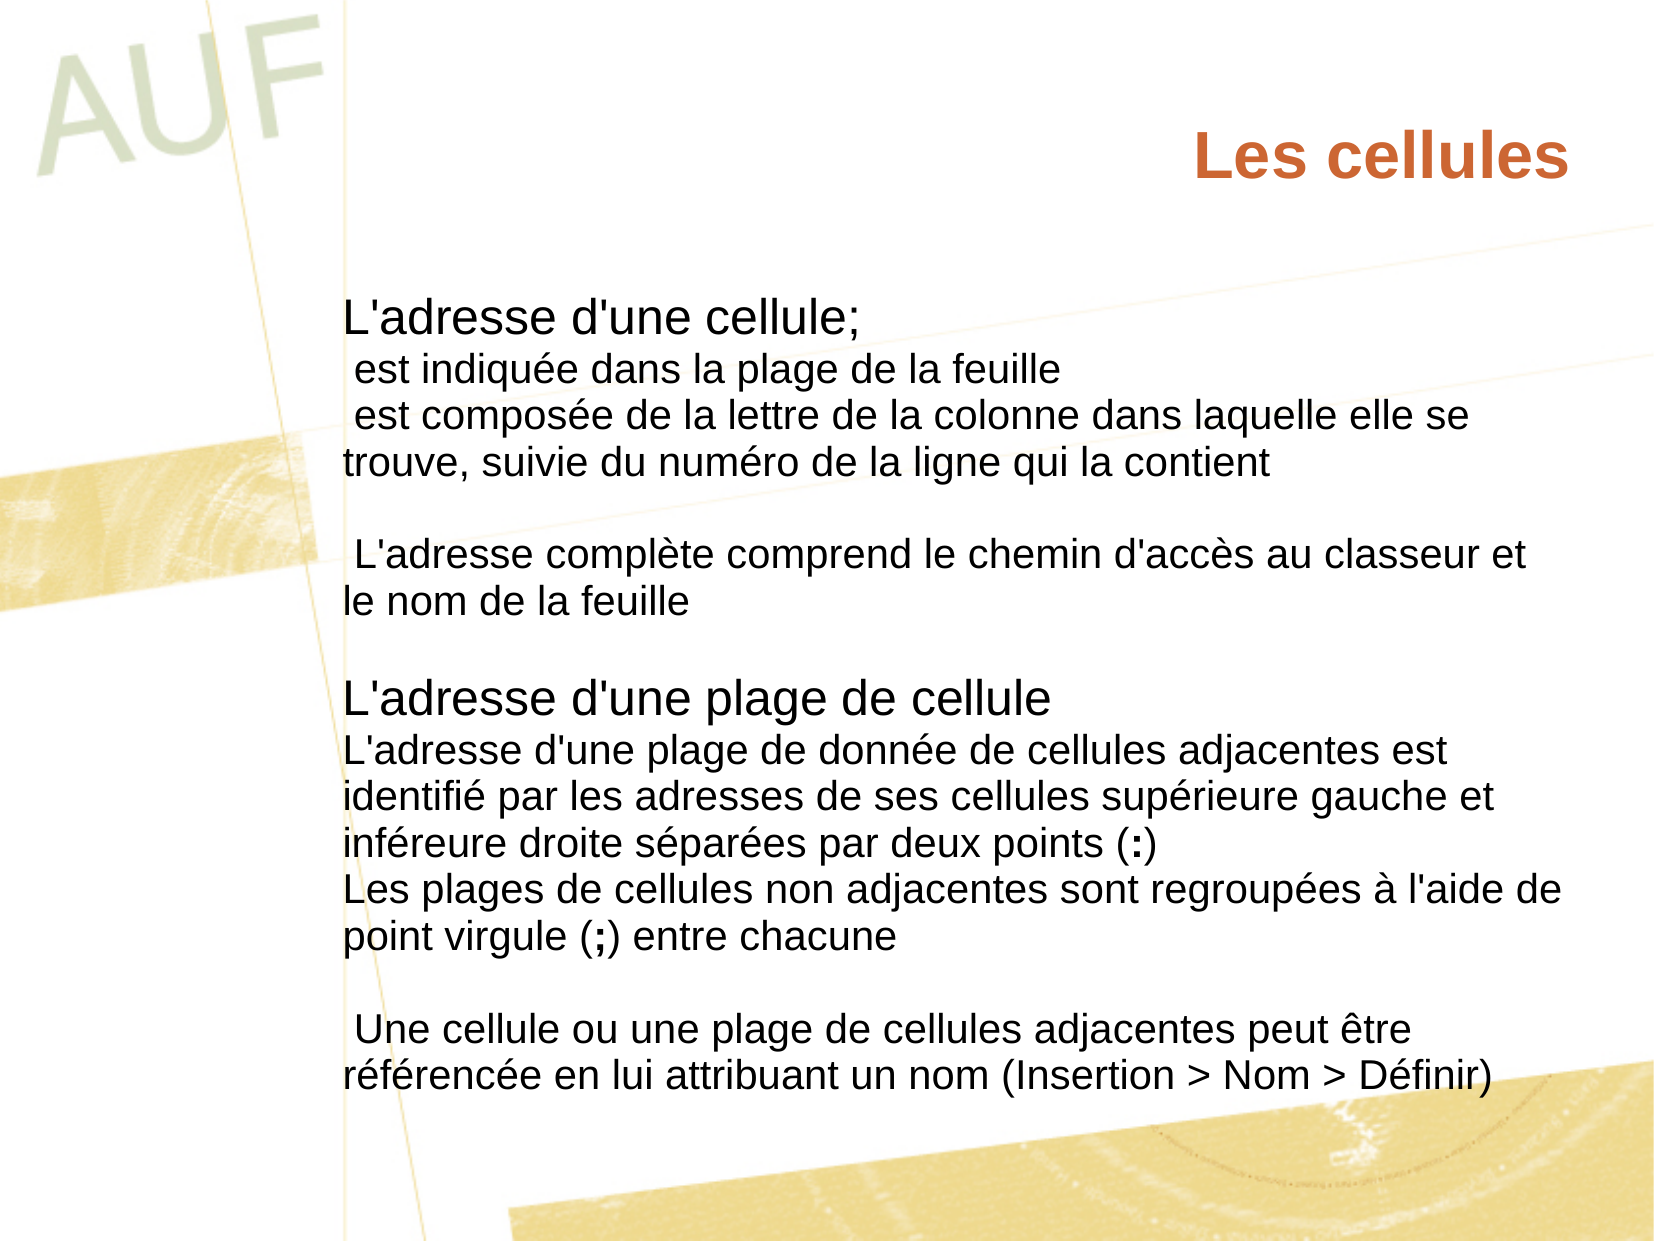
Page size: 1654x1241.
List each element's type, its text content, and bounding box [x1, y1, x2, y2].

subtitle L'adresse d'une cellule; est indiquée dans la plage de la feuille est composée de la lettre de la colonne dans laquelle elle se trouve, suivie du numéro de la ligne qui la contient L'adresse complète comprend le chemin d'accès au classeur et le nom de la feuille L'adresse d'une plage de cellule L'adresse d'une plage de donnée de cellules adjacentes est identifié par les adresses de ses cellules supérieure gauche et inféreure droite séparées par deux points (:) Les plages de cellules non adjacentes sont regroupées à l'aide de point virgule (;) entre chacune Une cellule ou une plage de cellules adjacentes peut être référencée en lui attribuant un nom (Insertion > Nom > Définir) [324, 286, 1571, 1102]
picture [0, 0, 1654, 1241]
title Les cellules [324, 59, 1571, 252]
